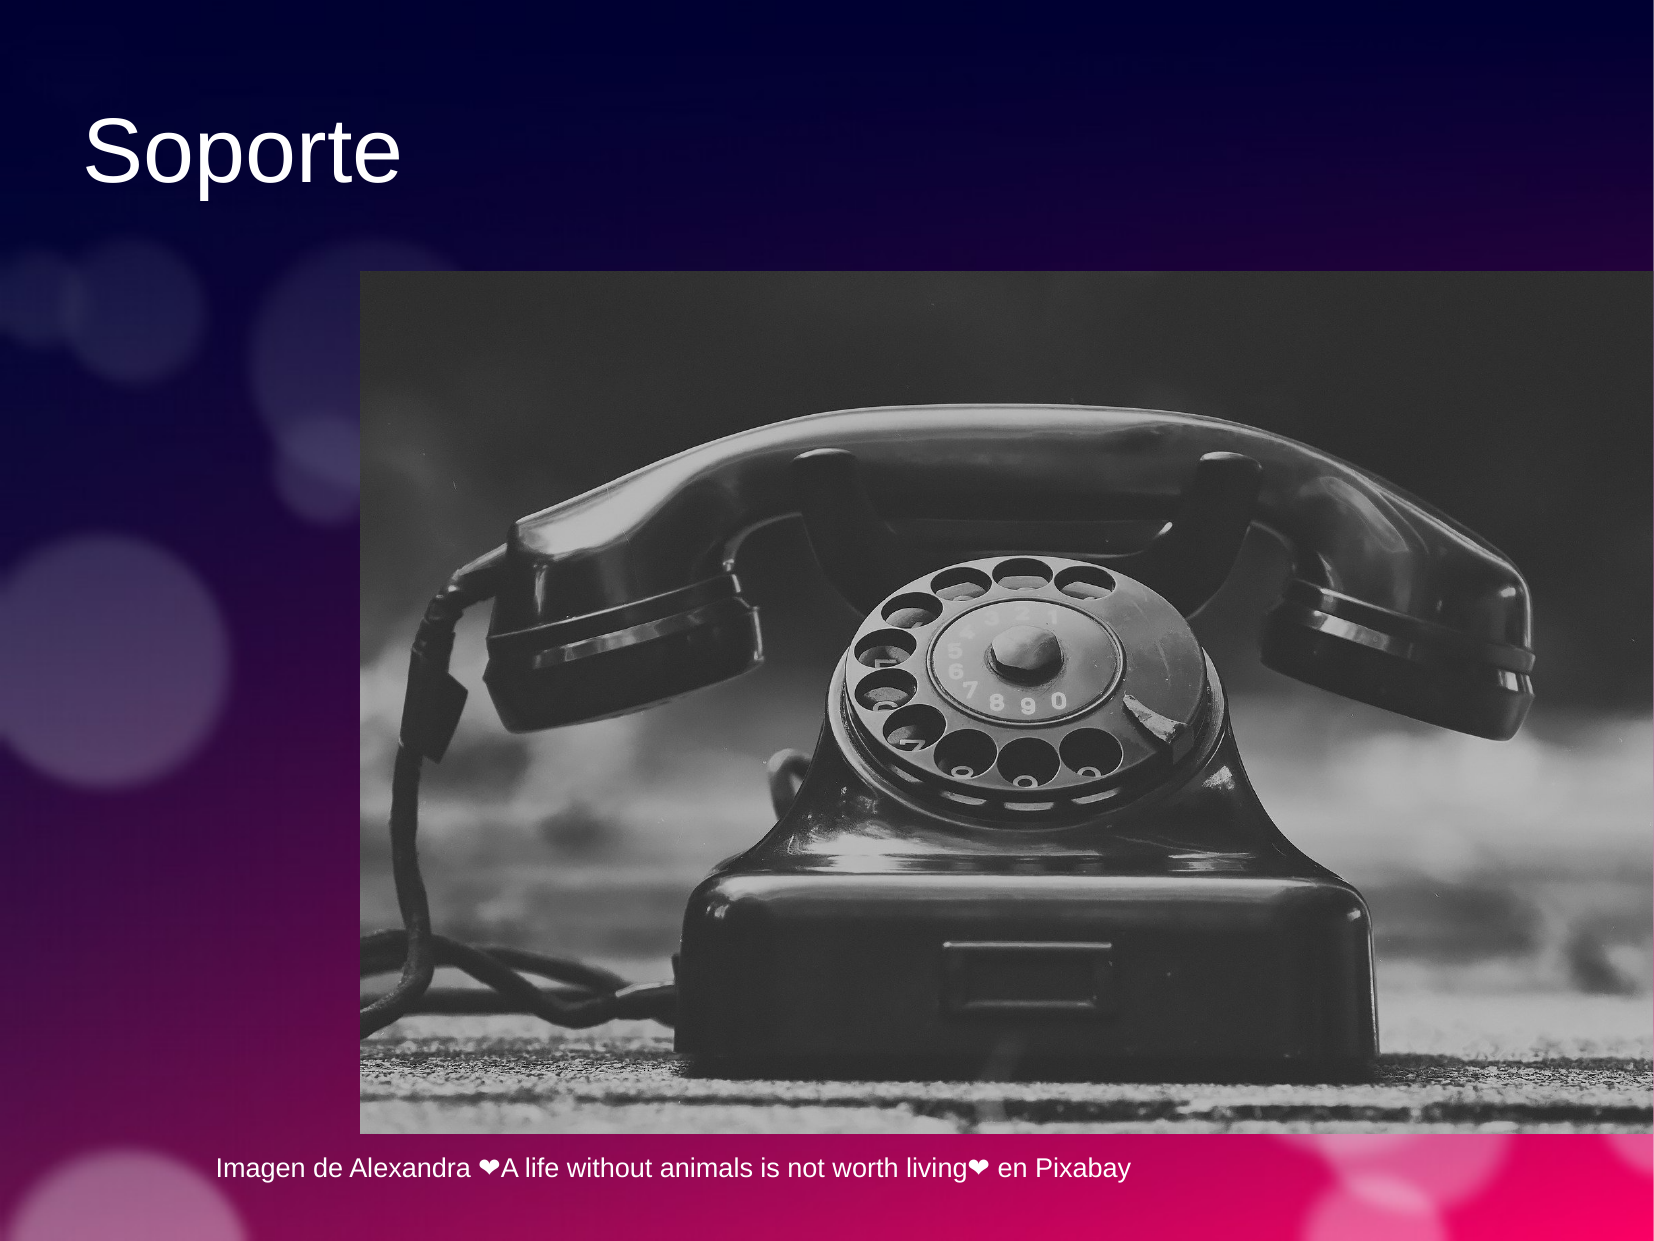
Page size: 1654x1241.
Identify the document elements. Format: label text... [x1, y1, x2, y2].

title Soporte [82, 47, 1571, 255]
picture [0, 0, 1654, 1241]
text_box Imagen de Alexandra ❤️A life without animals is not worth living❤️ en Pixabay [200, 1145, 1371, 1191]
